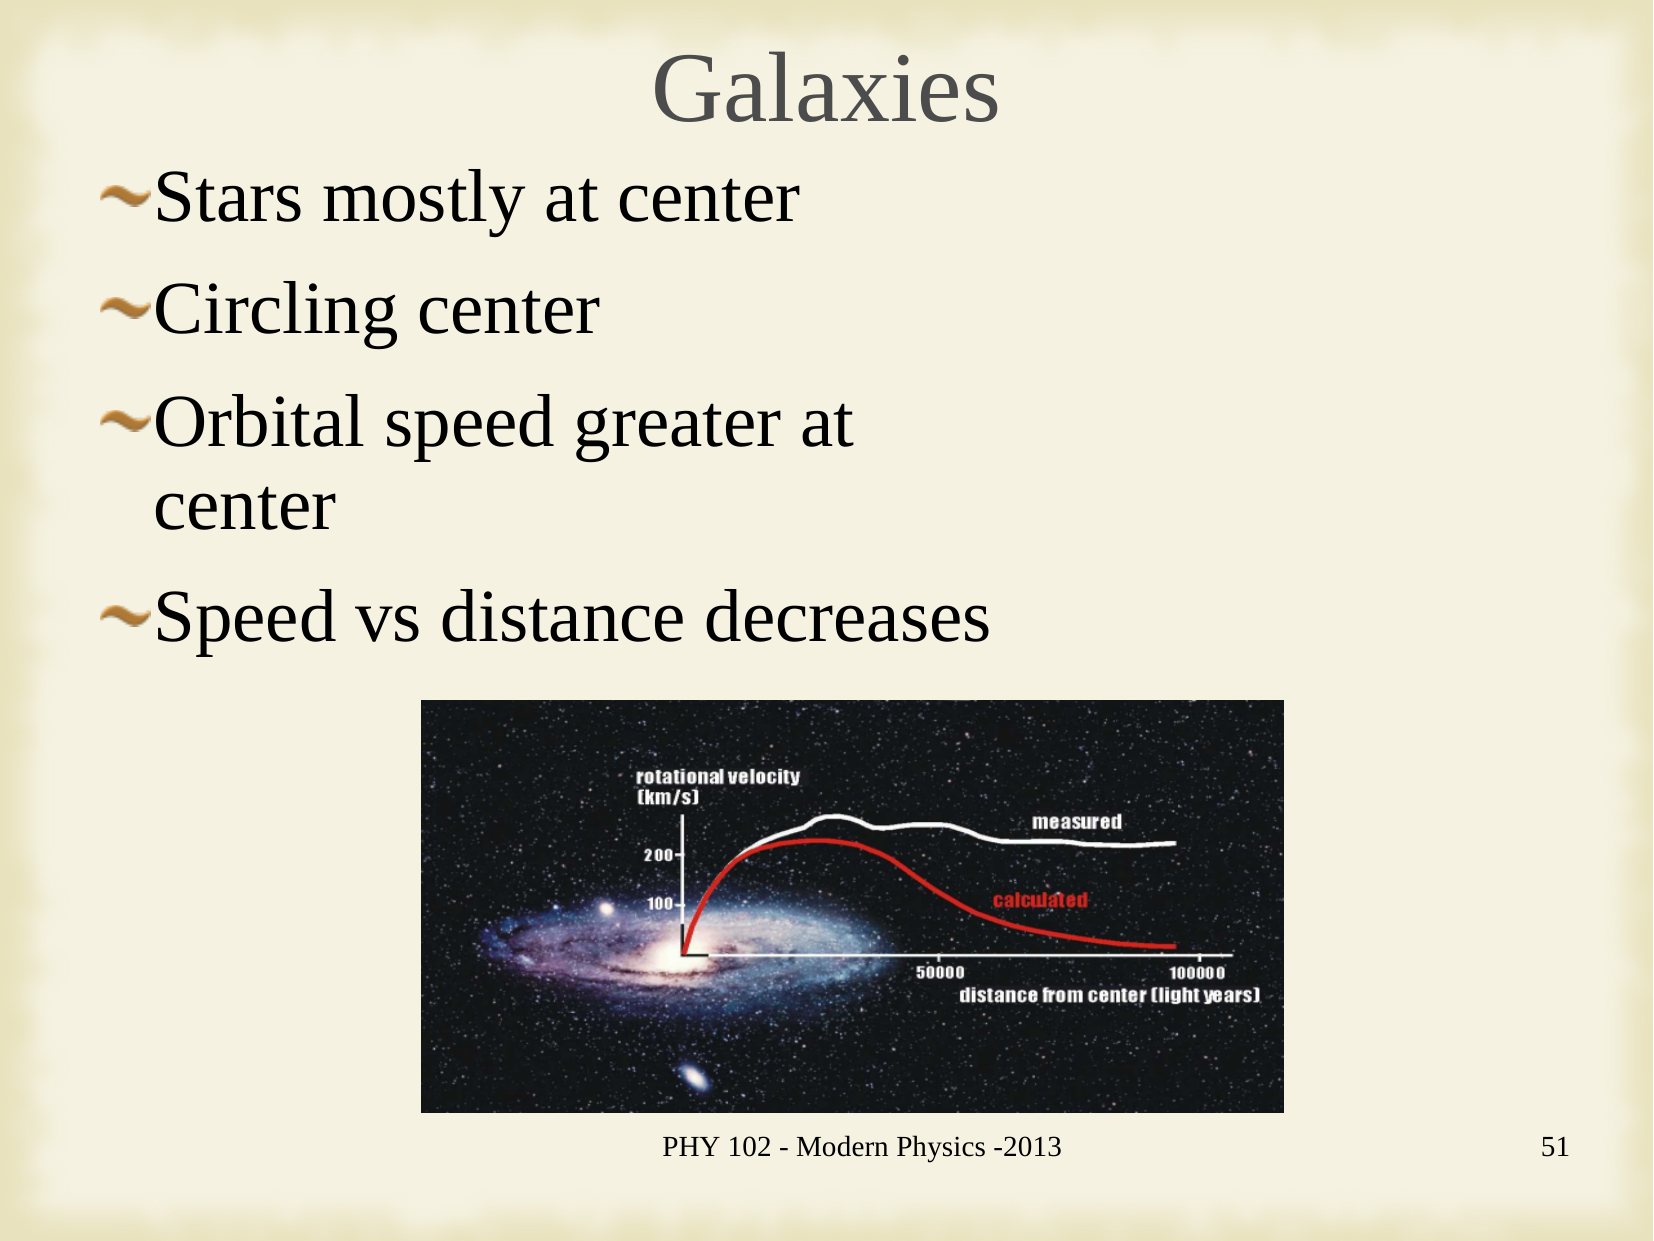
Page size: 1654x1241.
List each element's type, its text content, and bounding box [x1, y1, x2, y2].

picture [0, 0, 1653, 1241]
list Stars mostly at center Circling center Orbital speed greater at center Speed vs distance decreases [82, 154, 1051, 690]
title Galaxies [82, 0, 1571, 185]
